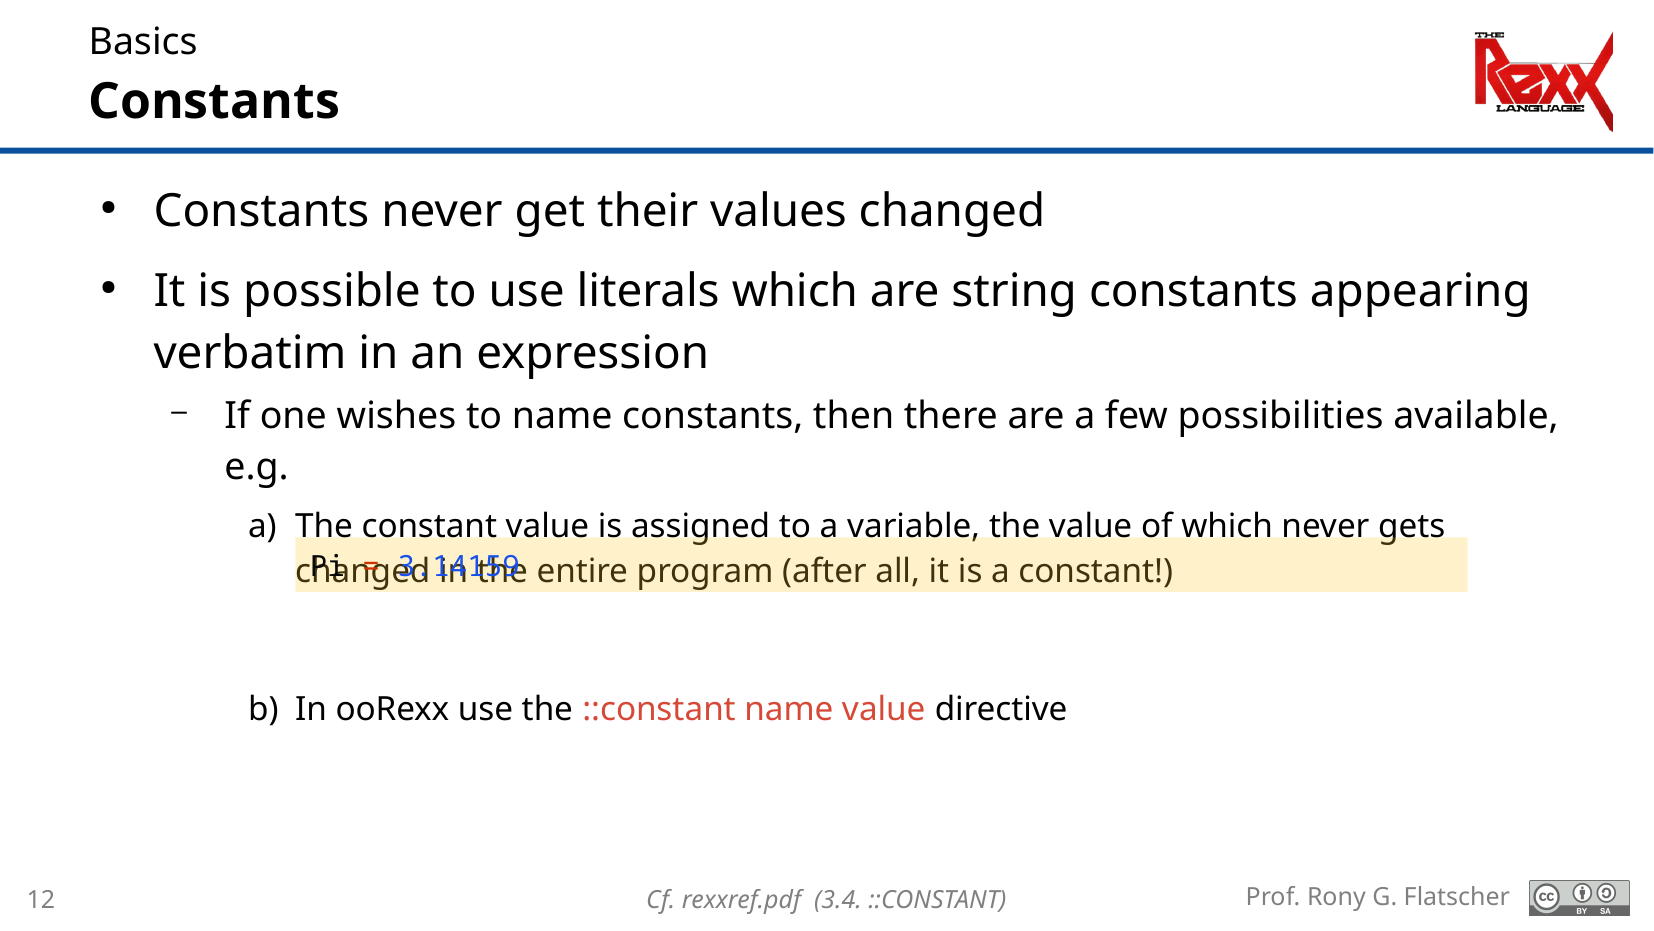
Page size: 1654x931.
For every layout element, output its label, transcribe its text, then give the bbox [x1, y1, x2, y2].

list Constants never get their values changed It is possible to use literals which are string constants appearing verbatim in an expression If one wishes to name constants, then there are a few possibilities available, e.g. The constant value is assigned to a variable, the value of which never gets changed in the entire program (after all, it is a constant!) In ooRexx use the ::constant name value directive [82, 177, 1571, 857]
title Basics Constants [29, 0, 1654, 148]
text_box Pi = 3.14159 [295, 537, 1468, 591]
text_box Cf. rexxref.pdf (3.4. ::CONSTANT) [0, 874, 1654, 922]
